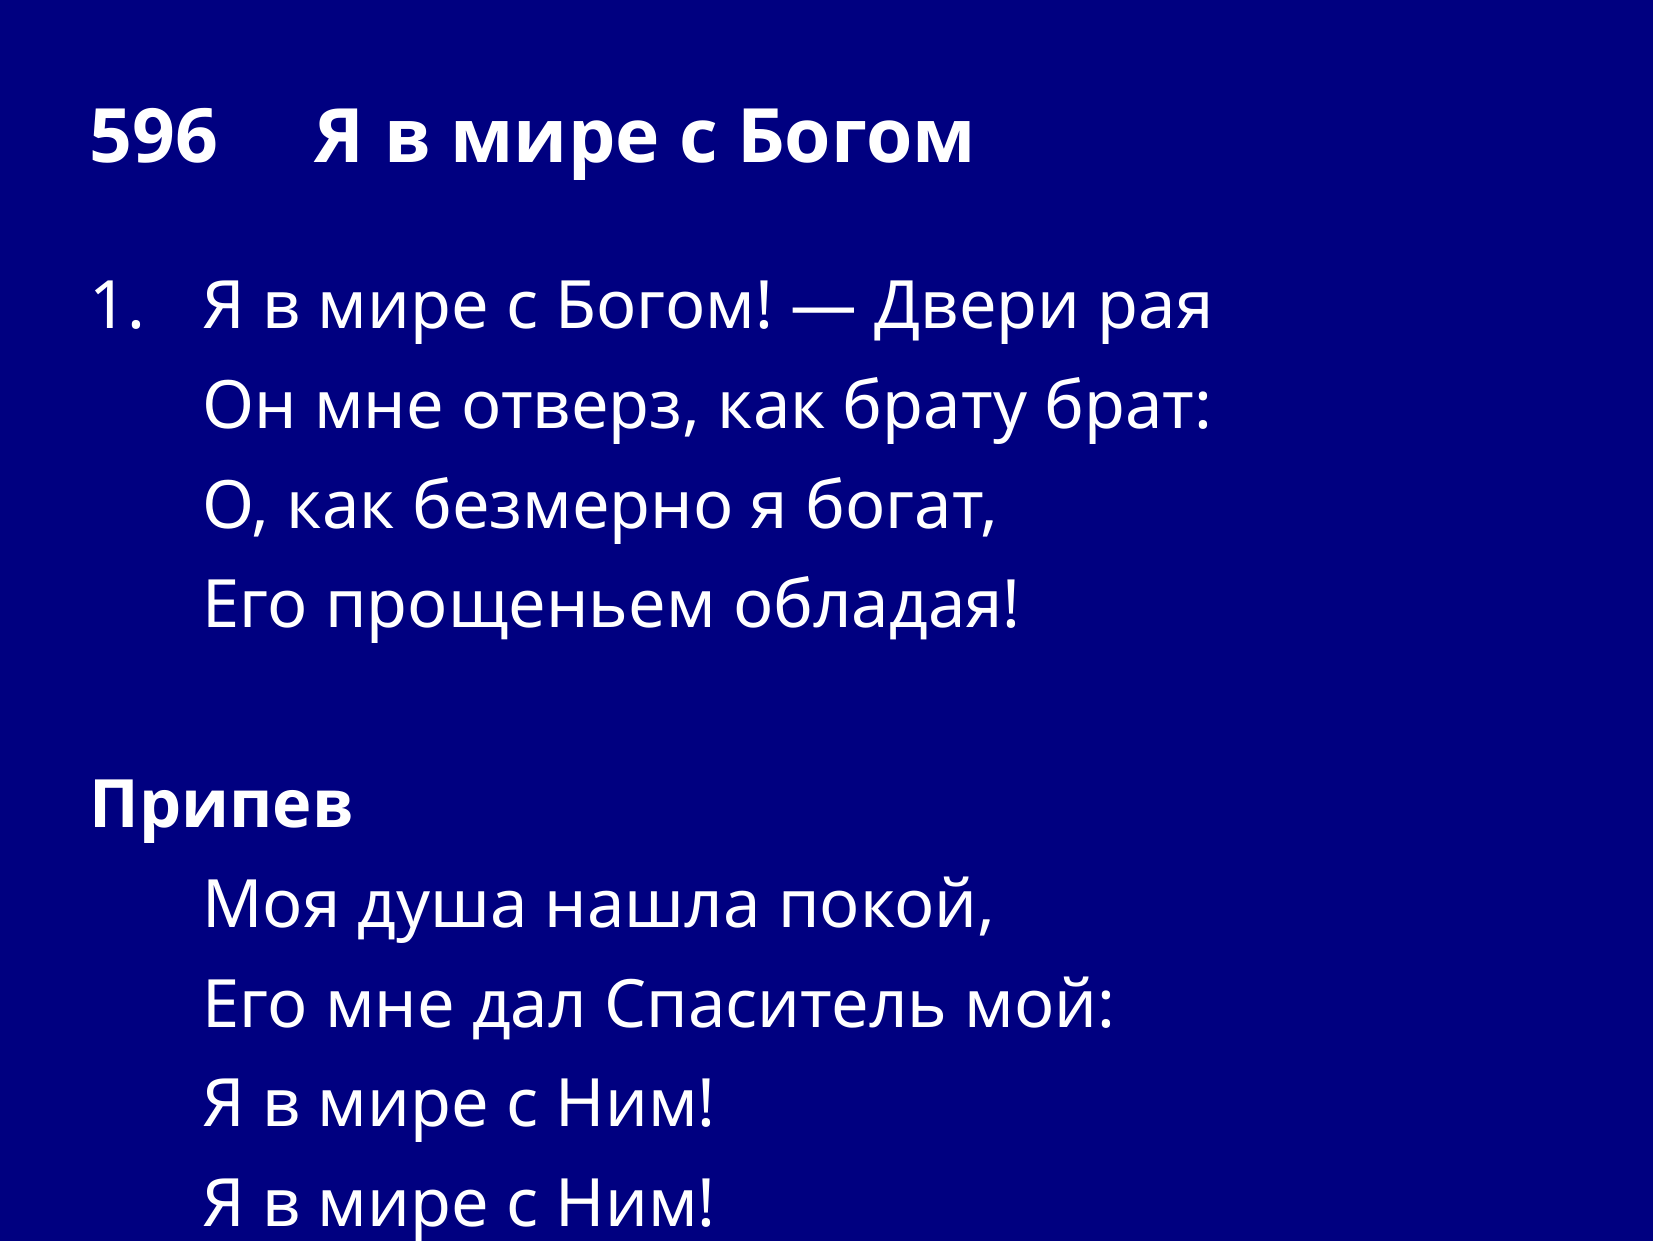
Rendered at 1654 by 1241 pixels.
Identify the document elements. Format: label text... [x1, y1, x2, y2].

text_box 596 Я в мире с Богом [75, 75, 1576, 188]
text_box 1. Я в мире с Богом! — Двери рая Он мне отверз, как брату брат: О, как безмерно я богат, Его прощеньем обладая! Припев Моя душа нашла покой, Его мне дал Спаситель мой: Я в мире с Ним! Я в мире с Ним! [75, 188, 1576, 1163]
